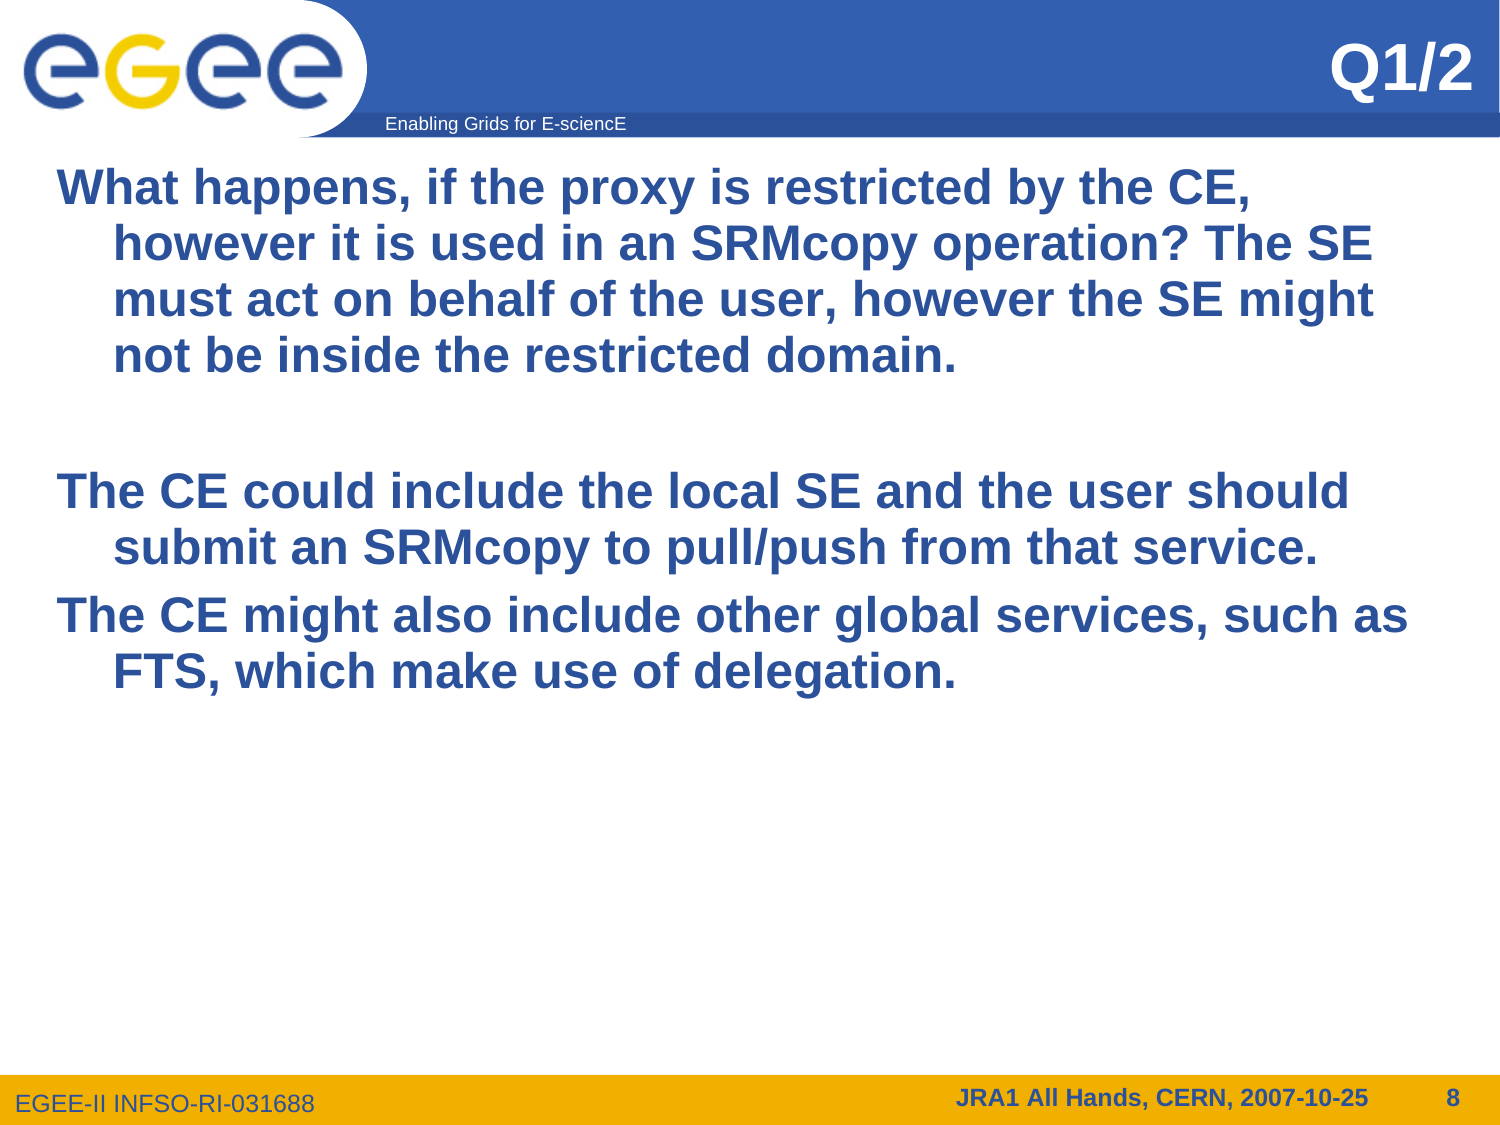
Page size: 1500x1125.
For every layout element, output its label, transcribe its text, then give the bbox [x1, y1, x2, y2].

list What happens, if the proxy is restricted by the CE, however it is used in an SRMcopy operation? The SE must act on behalf of the user, however the SE might not be inside the restricted domain. The CE could include the local SE and the user should submit an SRMcopy to pull/push from that service. The CE might also include other global services, such as FTS, which make use of delegation. [56, 159, 1466, 1036]
picture [18, 30, 349, 112]
title Q1/2 [369, 18, 1475, 117]
